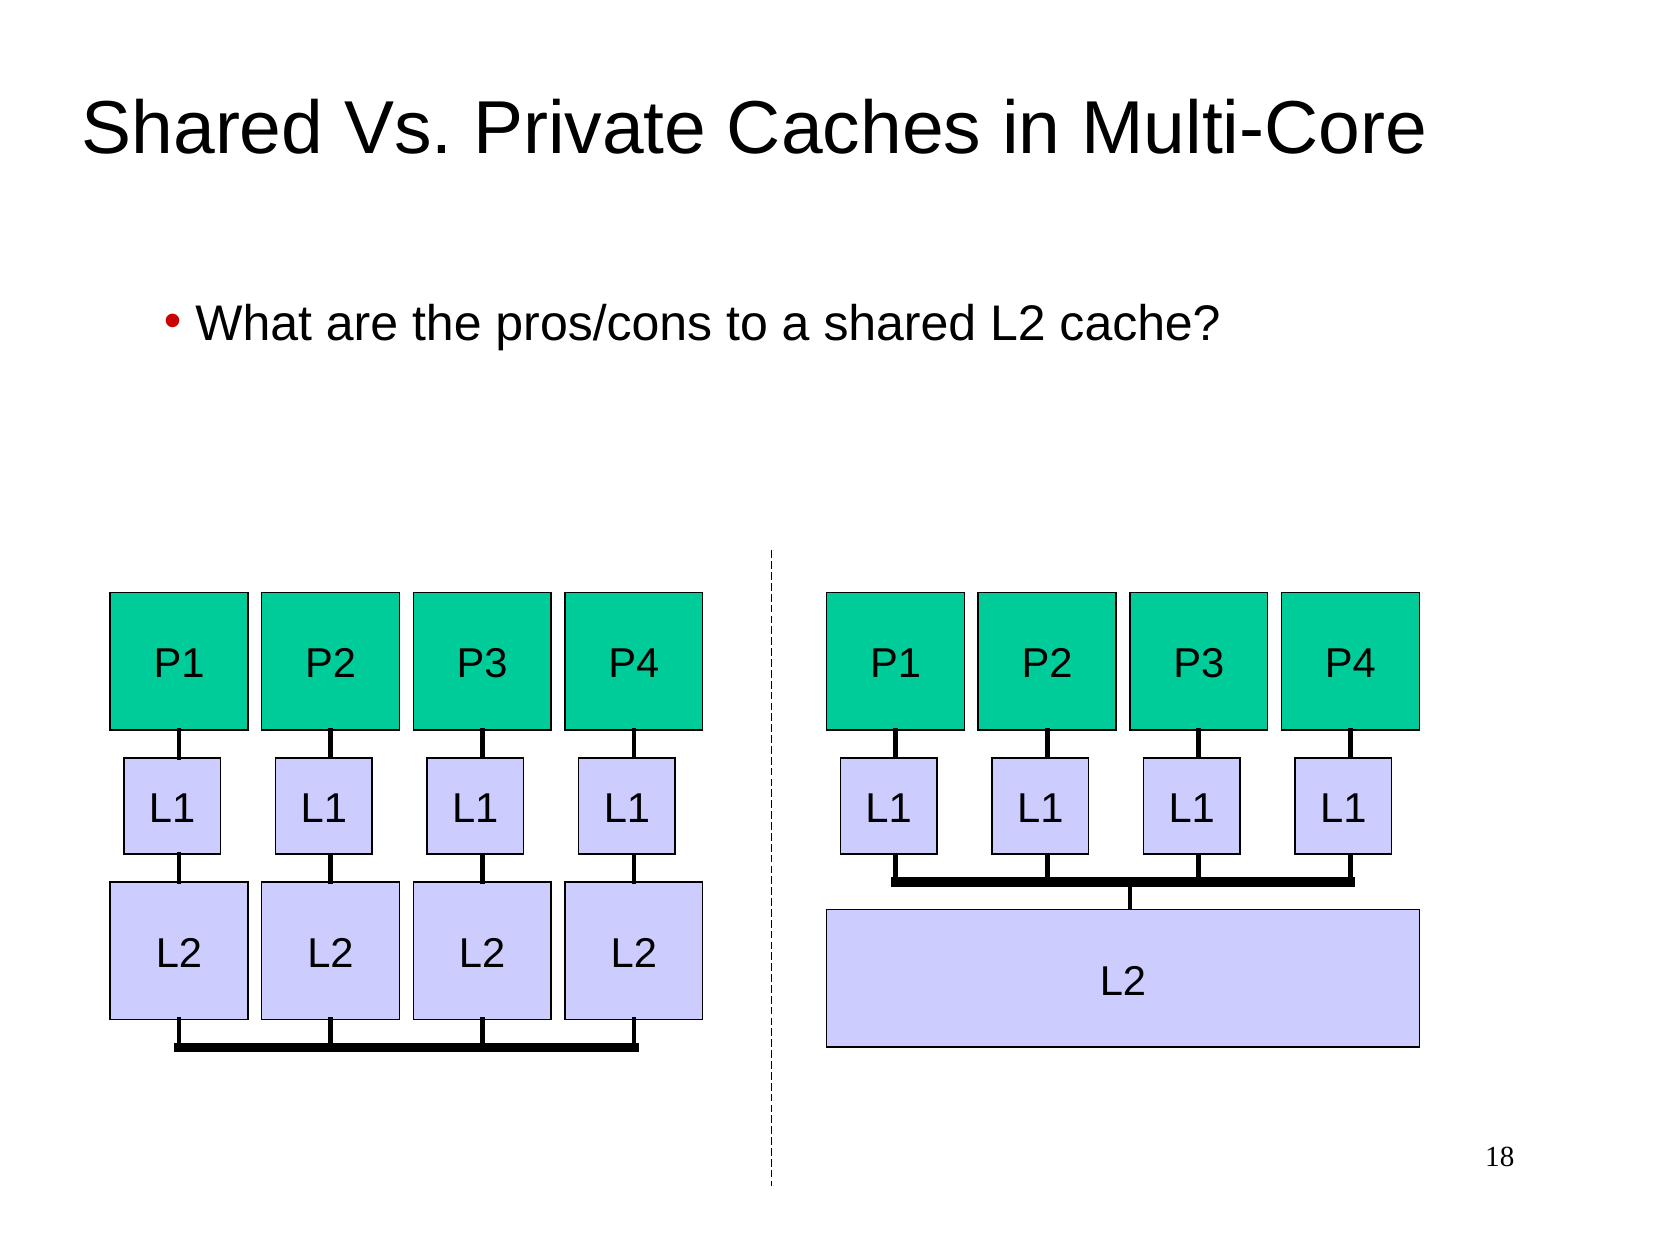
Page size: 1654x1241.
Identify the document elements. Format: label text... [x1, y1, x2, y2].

text_box L2 [110, 881, 248, 1020]
text_box L1 [275, 757, 372, 855]
text_box P1 [110, 592, 248, 731]
text_box P3 [413, 592, 552, 731]
text_box <number> [1184, 1129, 1530, 1213]
text_box P4 [564, 592, 703, 731]
text_box L2 [826, 909, 1420, 1048]
text_box L2 [261, 881, 400, 1020]
text_box L1 [992, 757, 1089, 855]
text_box L1 [840, 757, 937, 855]
text_box P2 [978, 592, 1117, 731]
text_box What are the pros/cons to a shared L2 cache? [149, 282, 1237, 359]
text_box P3 [1129, 592, 1268, 731]
text_box P2 [261, 592, 400, 731]
text_box L1 [427, 757, 524, 855]
text_box L1 [123, 757, 221, 855]
text_box L1 [578, 757, 676, 855]
text_box L1 [1295, 757, 1392, 855]
text_box Shared Vs. Private Caches in Multi-Core [66, 71, 1444, 177]
text_box P4 [1281, 592, 1420, 731]
text_box L2 [413, 881, 552, 1020]
text_box P1 [826, 592, 965, 731]
text_box L1 [1143, 757, 1241, 855]
text_box L2 [564, 881, 703, 1020]
